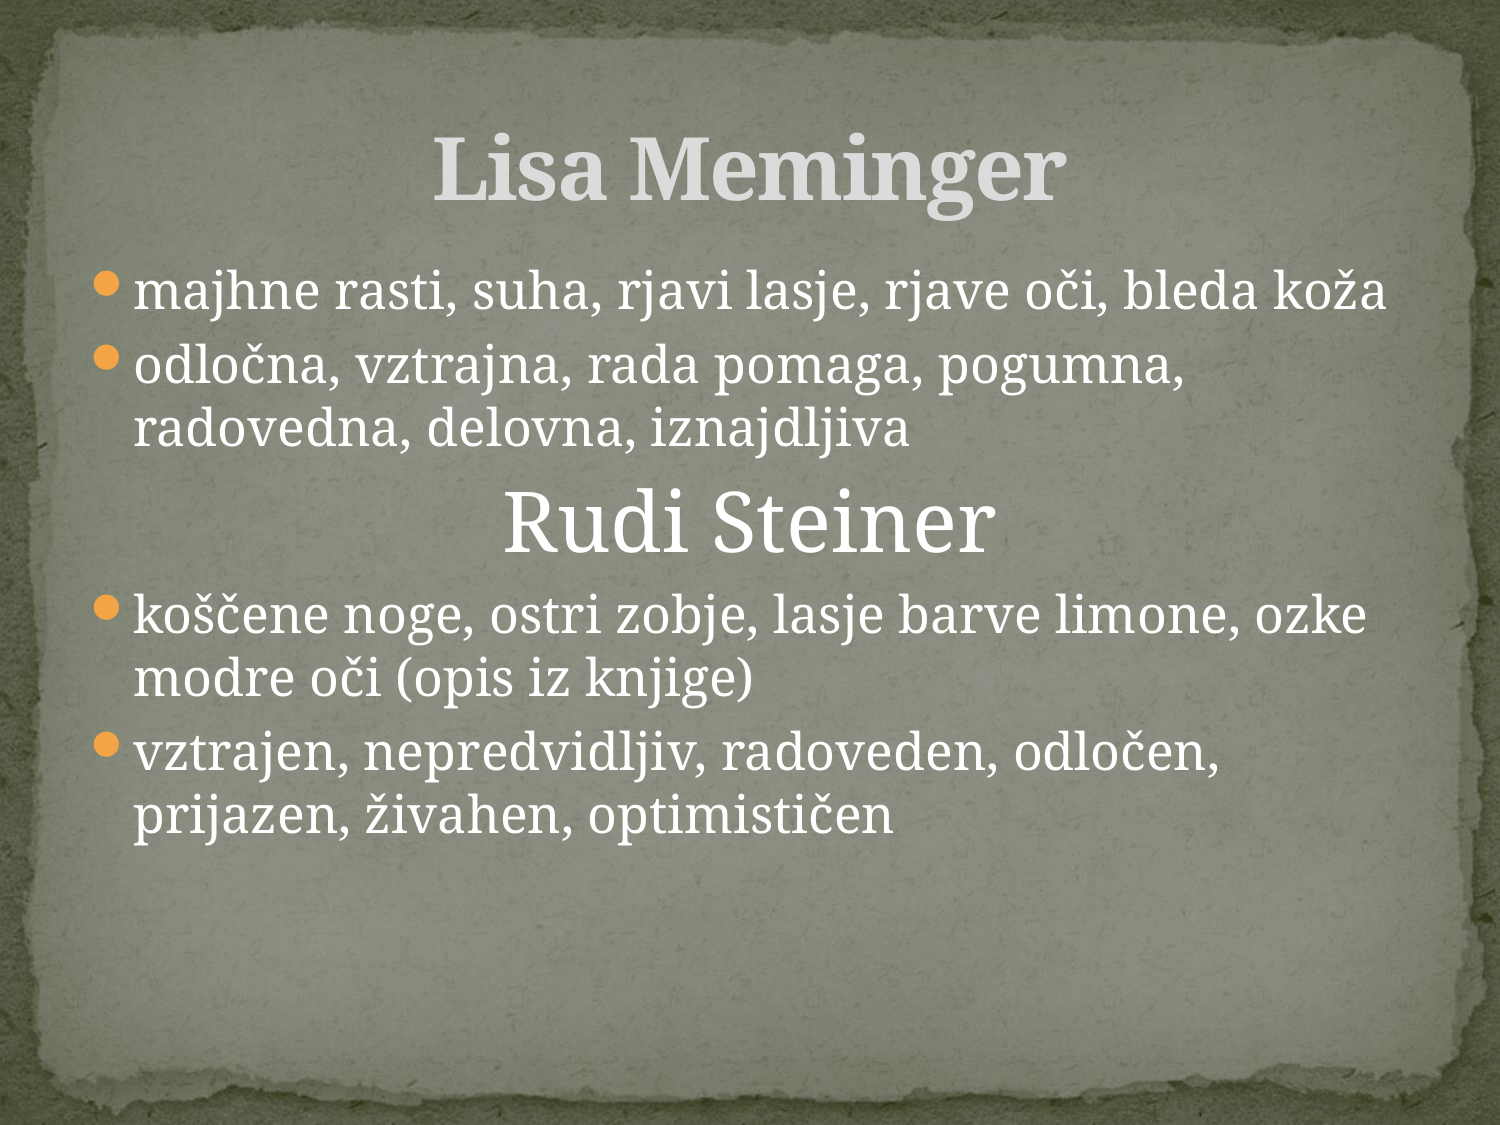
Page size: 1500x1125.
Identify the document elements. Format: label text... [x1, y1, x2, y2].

title Lisa Meminger [75, 24, 1425, 225]
list majhne rasti, suha, rjavi lasje, rjave oči, bleda koža odločna, vztrajna, rada pomaga, pogumna, radovedna, delovna, iznajdljiva Rudi Steiner koščene noge, ostri zobje, lasje barve limone, ozke modre oči (opis iz knjige) vztrajen, nepredvidljiv, radoveden, odločen, prijazen, živahen, optimističen [75, 249, 1425, 1000]
picture [0, 0, 1500, 1125]
